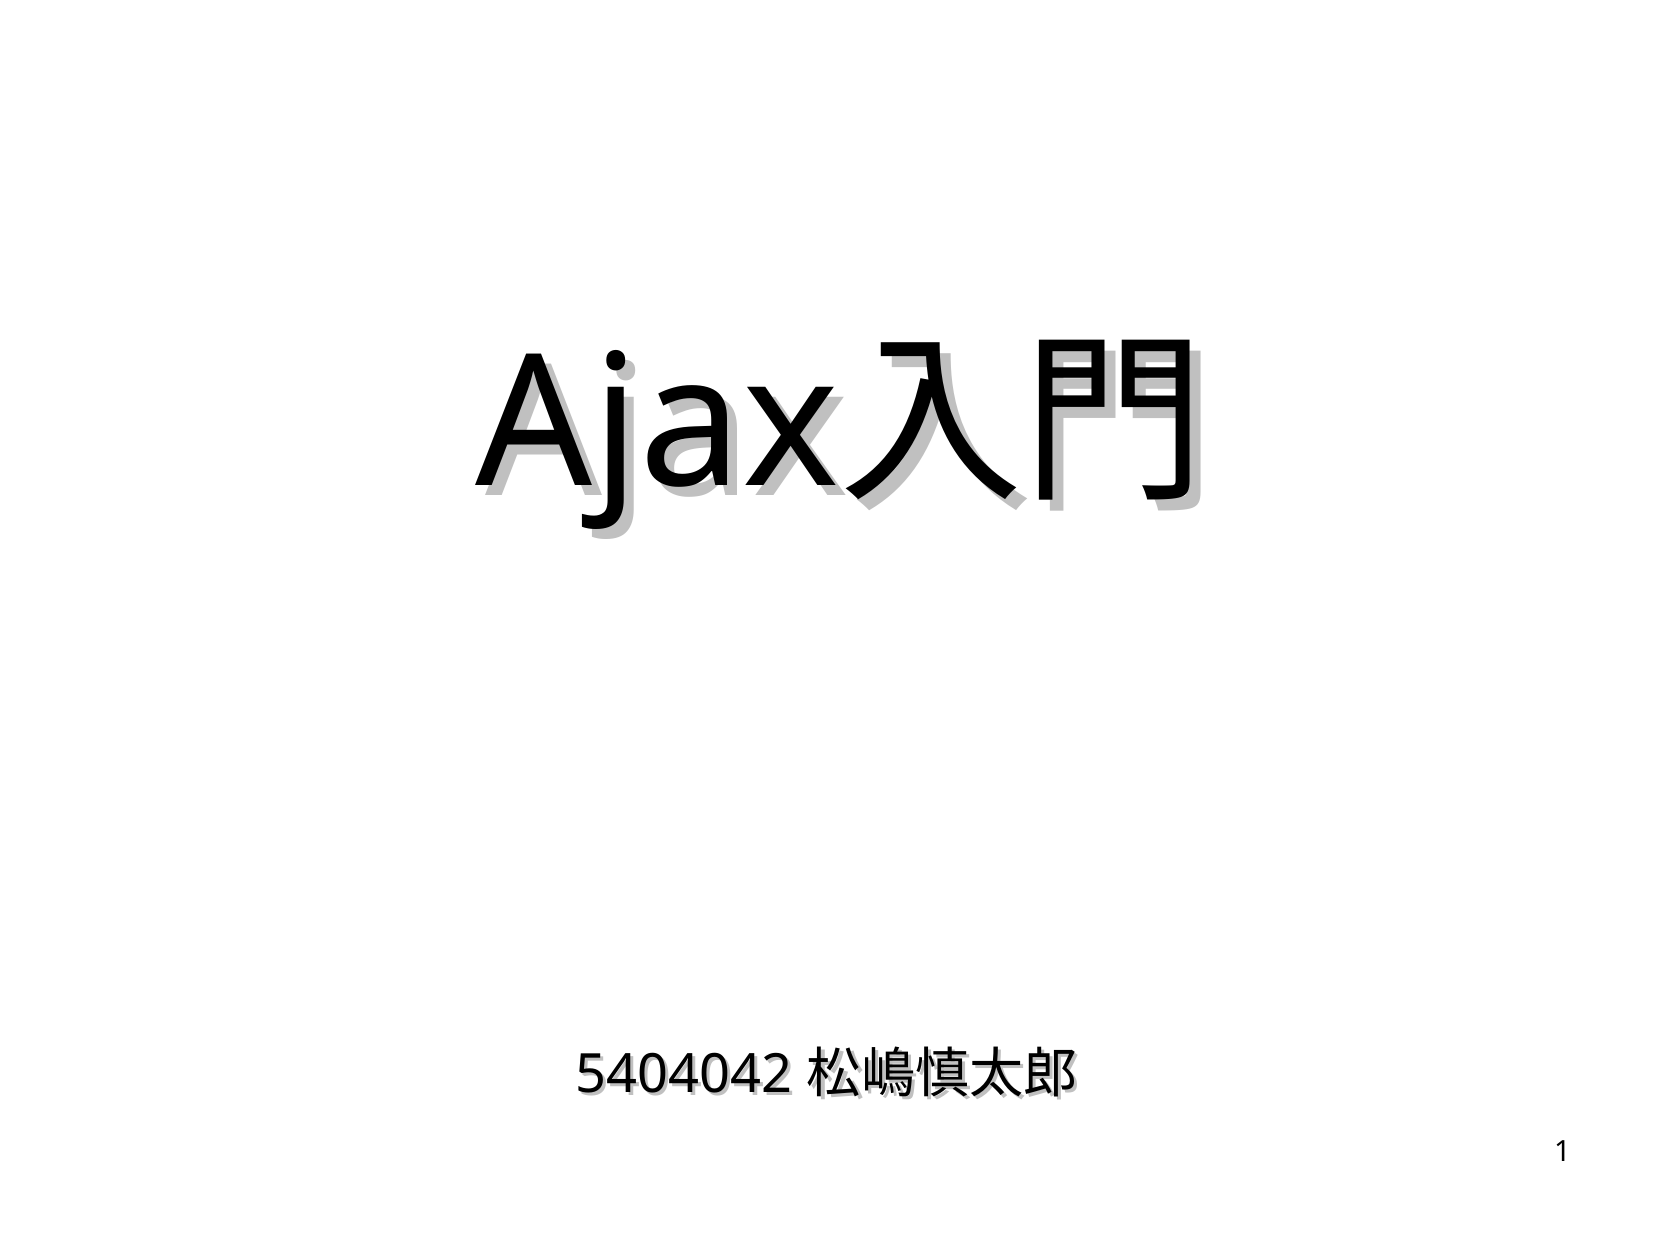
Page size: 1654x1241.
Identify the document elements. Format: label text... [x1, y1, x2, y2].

text_box Ajax入門 [460, 265, 1241, 483]
text_box 5404042 松嶋慎太郎 [561, 1021, 1113, 1097]
